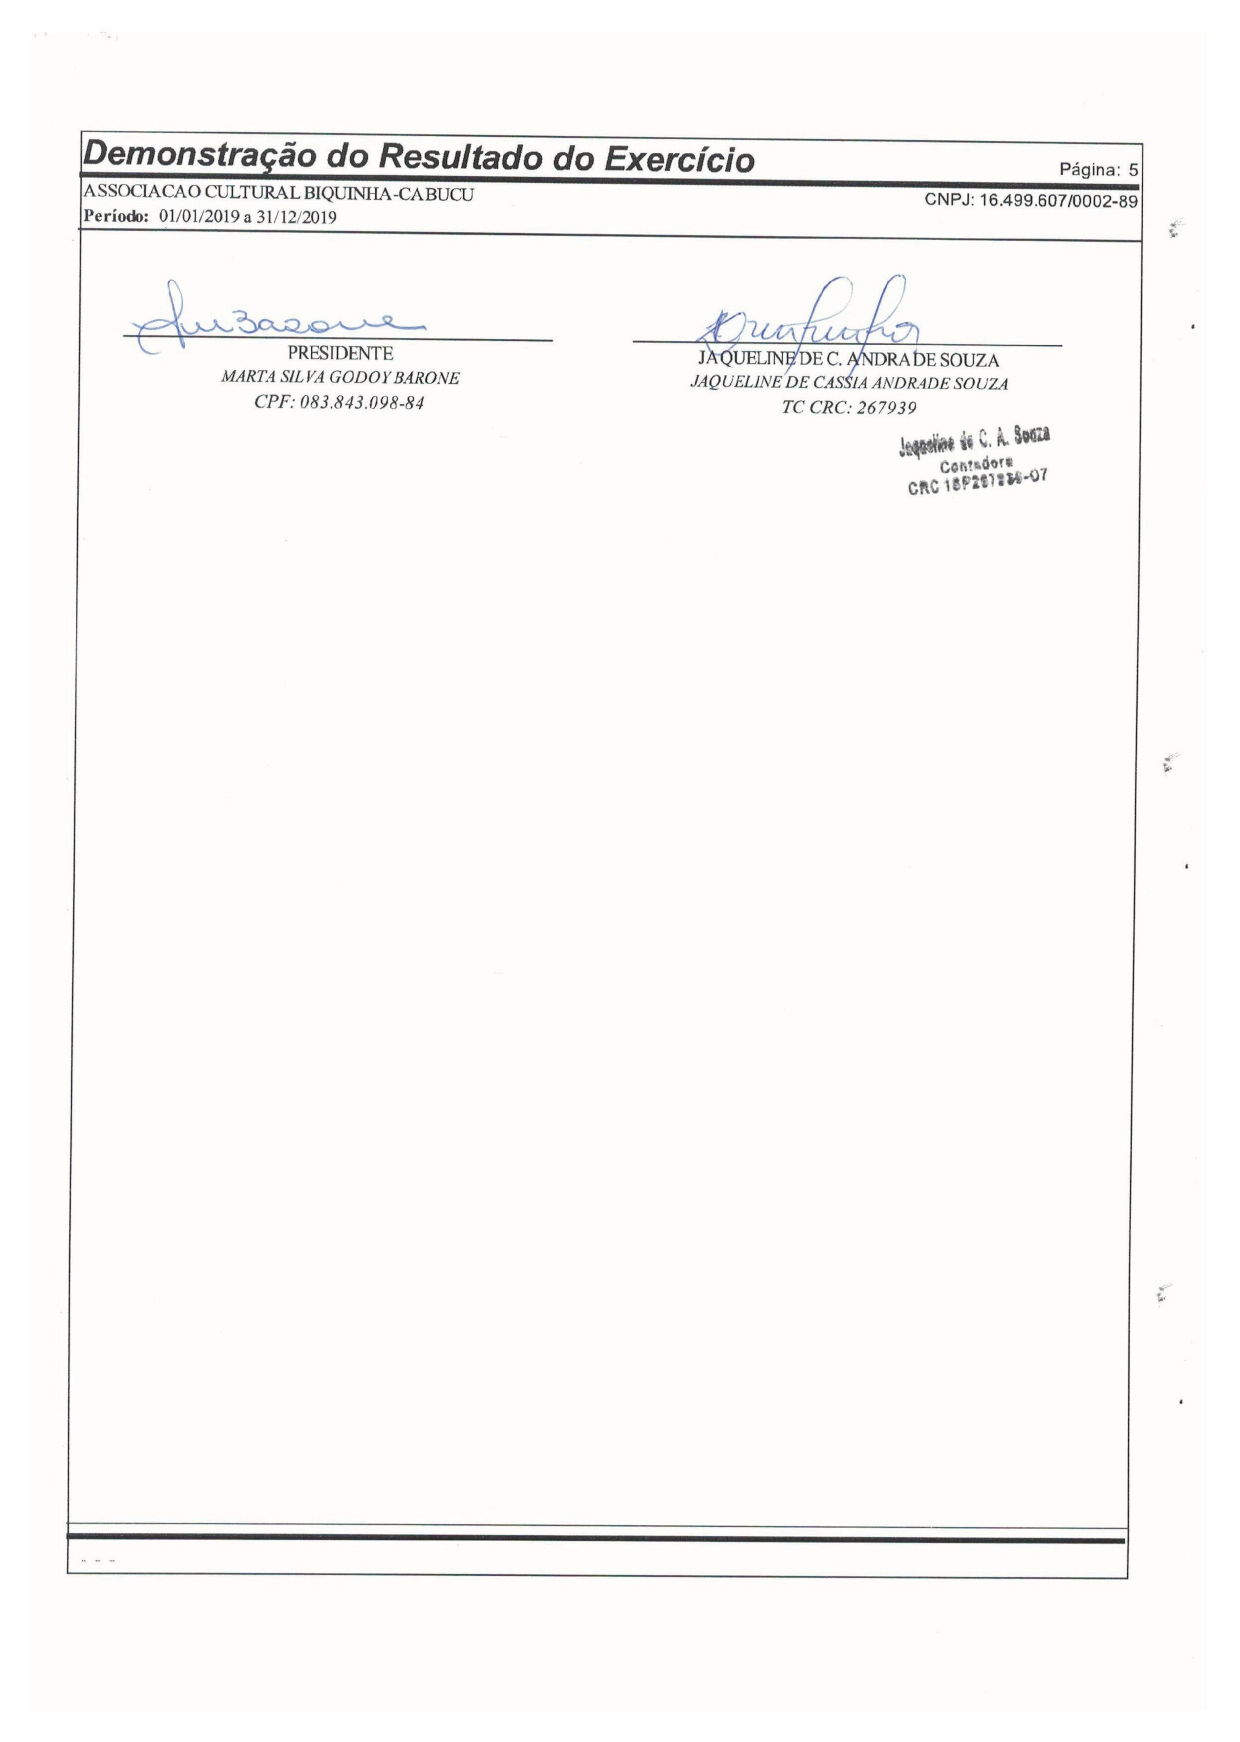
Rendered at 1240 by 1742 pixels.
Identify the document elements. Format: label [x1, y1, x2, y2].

text_box [0, 2, 1238, 1741]
